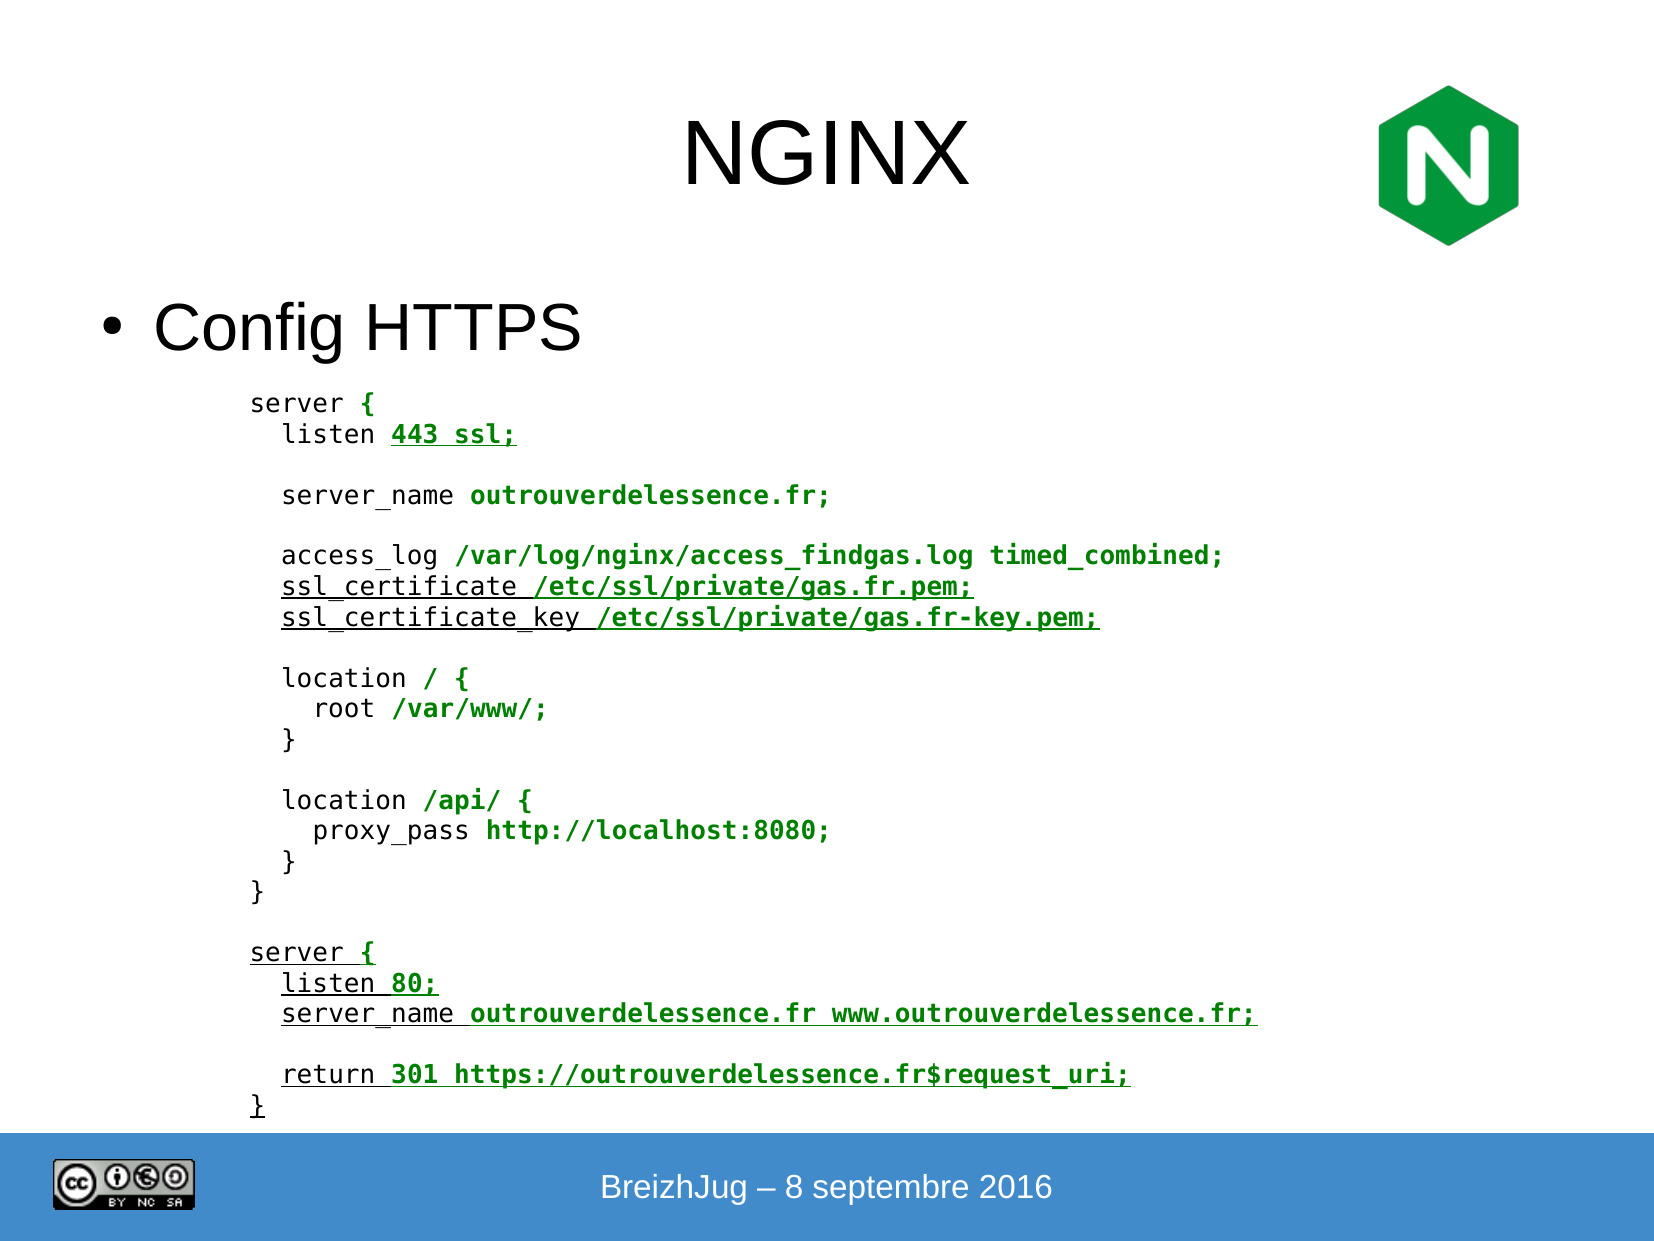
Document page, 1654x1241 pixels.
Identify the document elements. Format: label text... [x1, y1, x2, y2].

picture [53, 1159, 195, 1210]
picture [1358, 75, 1540, 257]
list Config HTTPS [82, 290, 1571, 1010]
title NGINX [82, 49, 1571, 257]
text_box server { listen 443 ssl; server_name outrouverdelessence.fr; access_log /var/log/nginx/access_findgas.log timed_combined; ssl_certificate /etc/ssl/private/gas.fr.pem; ssl_certificate_key /etc/ssl/private/gas.fr-key.pem; location / { root /var/www/; } location /api/ { proxy_pass http://localhost:8080; } } server { listen 80; server_name outrouverdelessence.fr www.outrouverdelessence.fr; return 301 https://outrouverdelessence.fr$request_uri; } [234, 380, 1452, 1129]
